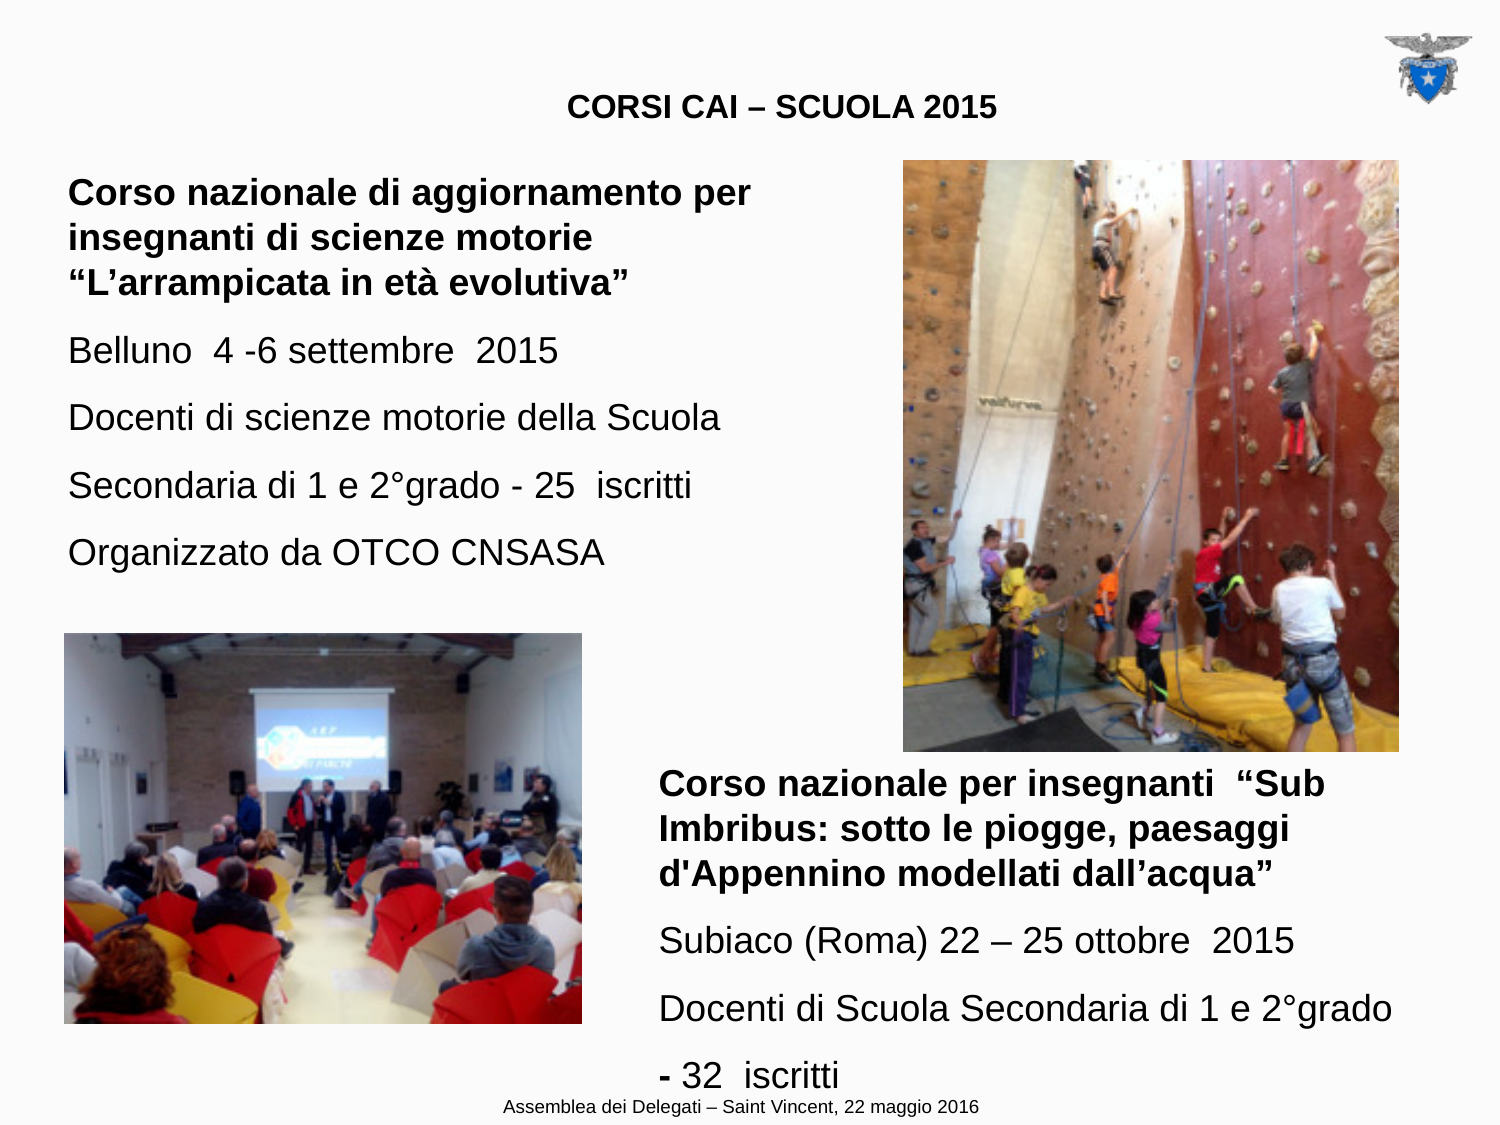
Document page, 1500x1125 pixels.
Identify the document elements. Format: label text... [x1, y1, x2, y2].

picture [1382, 29, 1477, 112]
text_box Corso nazionale di aggiornamento per insegnanti di scienze motorie “L’arrampicata in età evolutiva” Belluno 4 -6 settembre 2015 Docenti di scienze motorie della Scuola Secondaria di 1 e 2°grado - 25 iscritti Organizzato da OTCO CNSASA [53, 160, 798, 581]
picture [64, 633, 582, 1024]
text_box Assemblea dei Delegati – Saint Vincent, 22 maggio 2016 [253, 1086, 1229, 1125]
picture [903, 160, 1399, 751]
text_box CORSI CAI – SCUOLA 2015 [552, 78, 1013, 133]
text_box Corso nazionale per insegnanti “Sub Imbribus: sotto le piogge, paesaggi d'Appennino modellati dall’acqua” Subiaco (Roma) 22 – 25 ottobre 2015 Docenti di Scuola Secondaria di 1 e 2°grado - 32 iscritti Organizzato da OTCO TAM, GR Lazio e la Sottosezione Subiaco della Sezione di Tivoli [643, 751, 1412, 1125]
